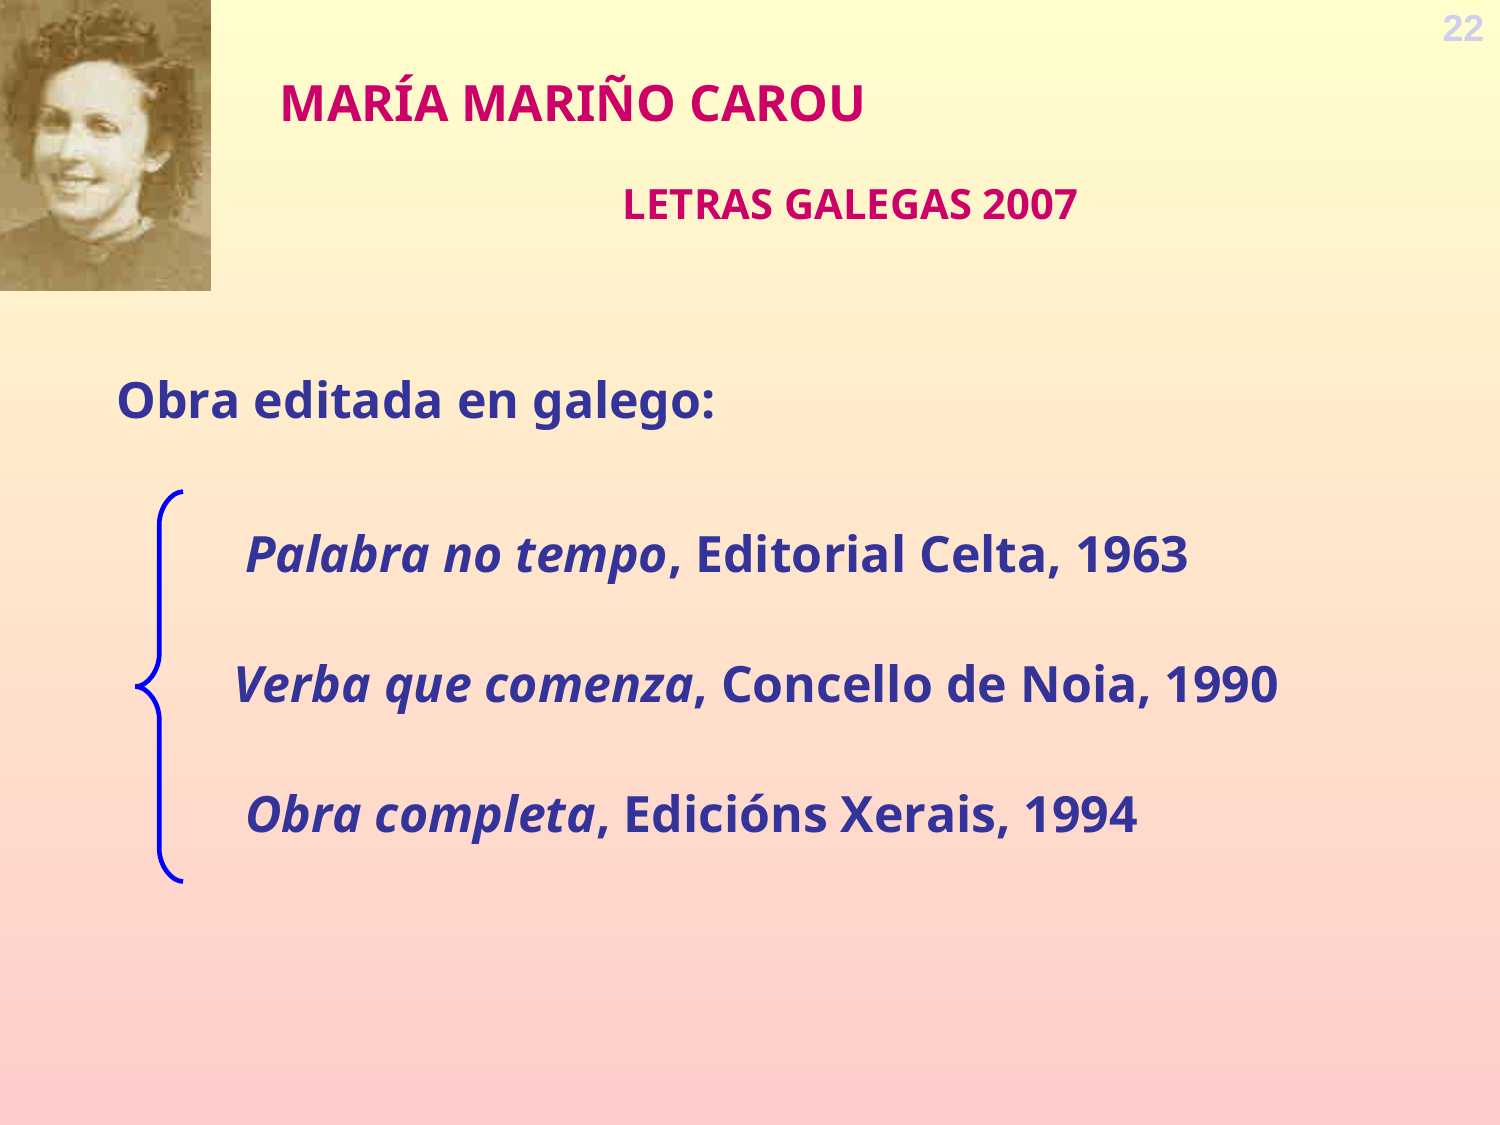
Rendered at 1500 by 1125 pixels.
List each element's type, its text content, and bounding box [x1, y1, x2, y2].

text_box LETRAS GALEGAS 2007 [608, 166, 1247, 240]
text_box Obra completa, Edicións Xerais, 1994 [230, 771, 1365, 855]
text_box Obra editada en galego: [58, 357, 774, 442]
picture [0, 0, 211, 291]
text_box Verba que comenza, Concello de Noia, 1990 [218, 641, 1389, 725]
text_box MARÍA MARIÑO CAROU [265, 60, 975, 145]
text_box 22 [1427, 0, 1500, 58]
text_box Palabra no tempo, Editorial Celta, 1963 [230, 511, 1365, 595]
